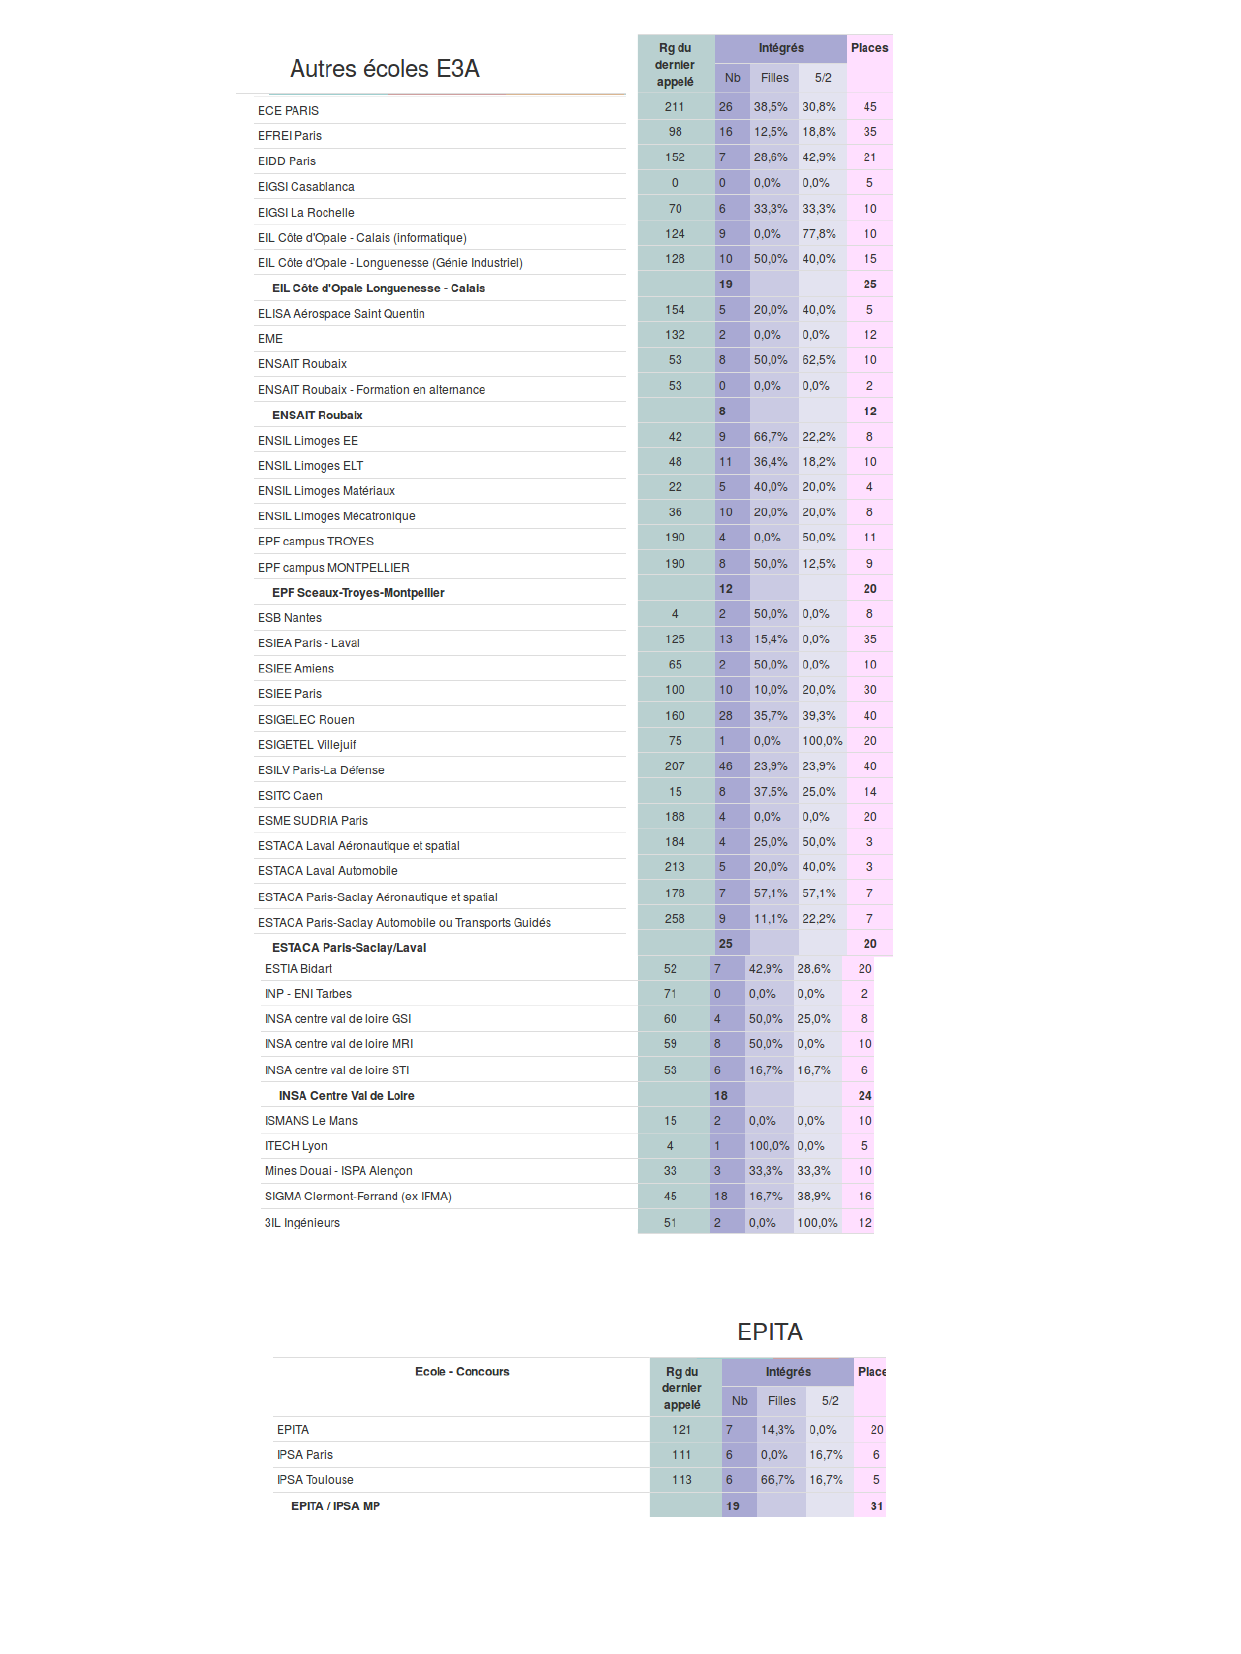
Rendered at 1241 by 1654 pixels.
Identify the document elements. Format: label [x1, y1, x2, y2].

picture [236, 23, 898, 1241]
picture [259, 1311, 886, 1536]
